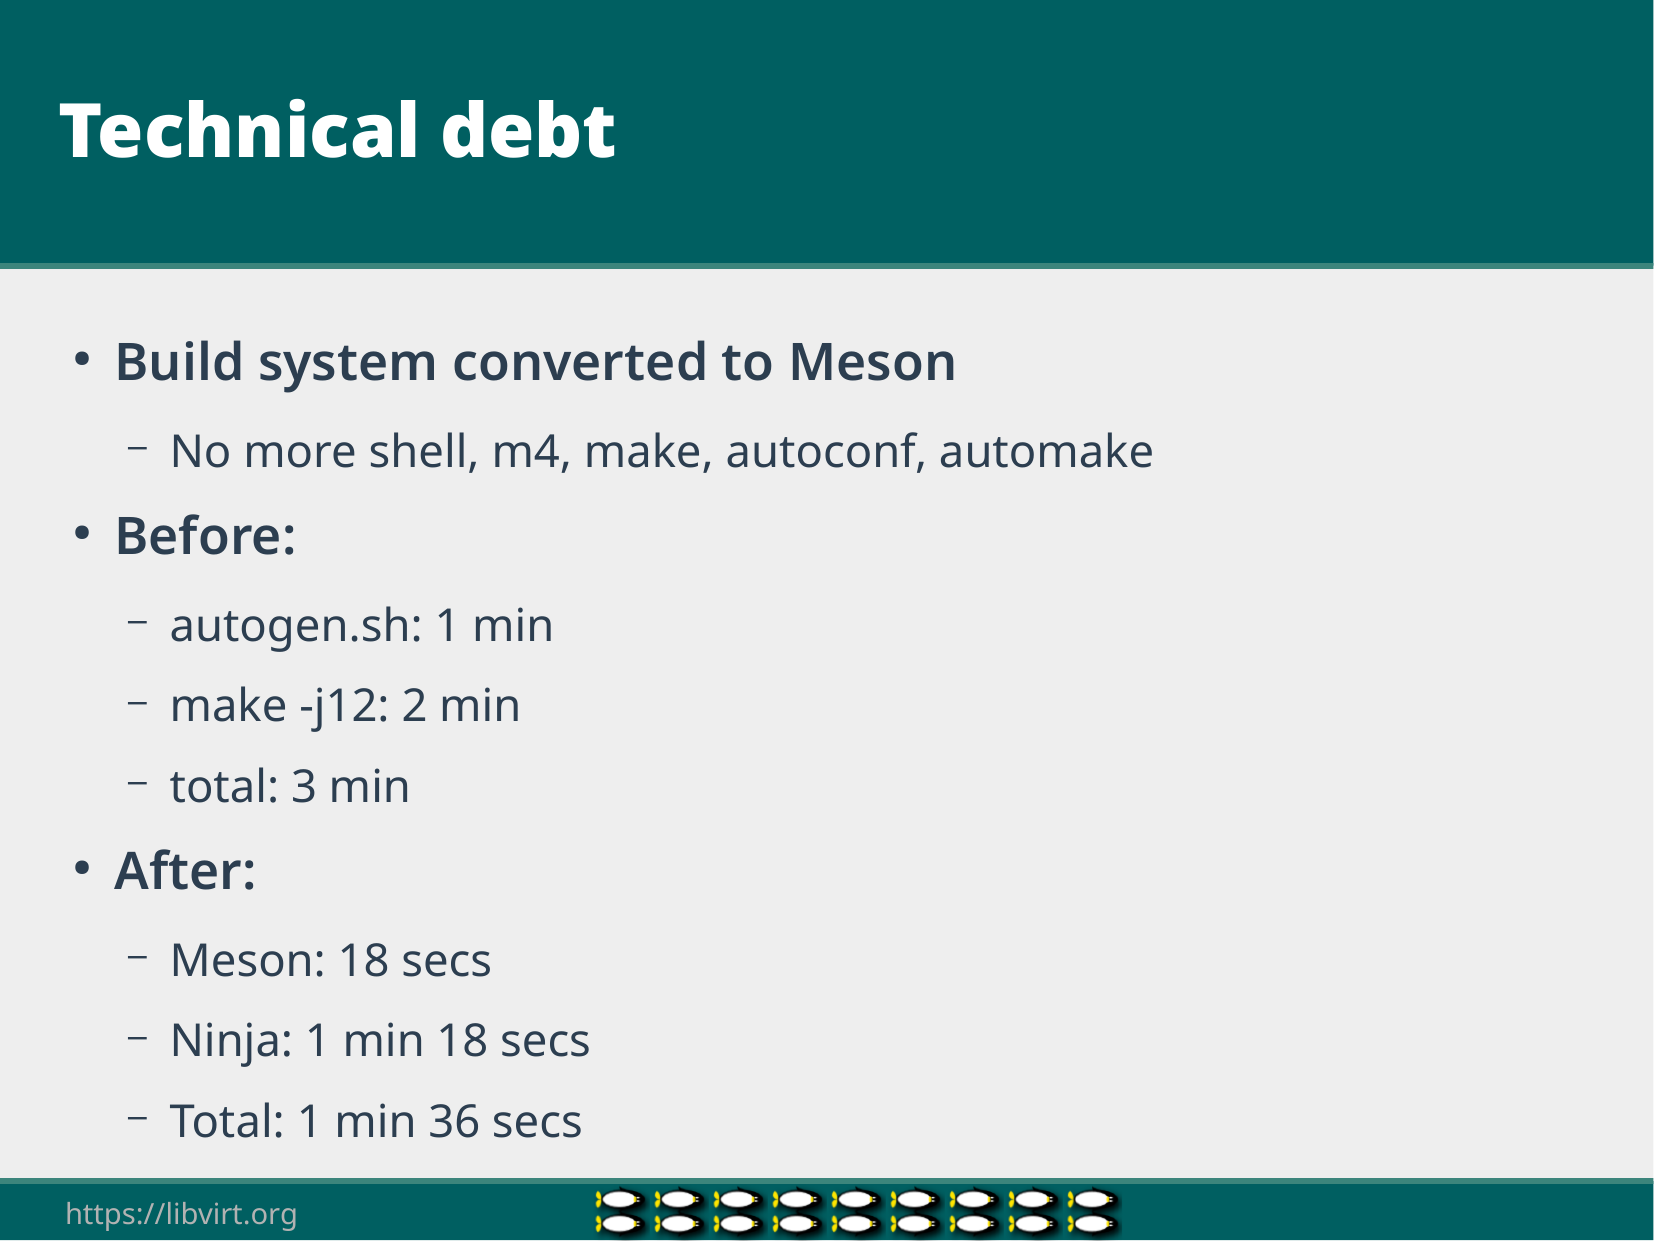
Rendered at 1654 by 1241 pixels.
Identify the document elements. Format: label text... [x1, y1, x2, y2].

text_box [590, 1181, 1123, 1241]
list Build system converted to Meson No more shell, m4, make, autoconf, automake Before: autogen.sh: 1 min make -j12: 2 min total: 3 min After: Meson: 18 secs Ninja: 1 min 18 secs Total: 1 min 36 secs [59, 324, 1595, 1152]
title Technical debt [59, 49, 1595, 207]
